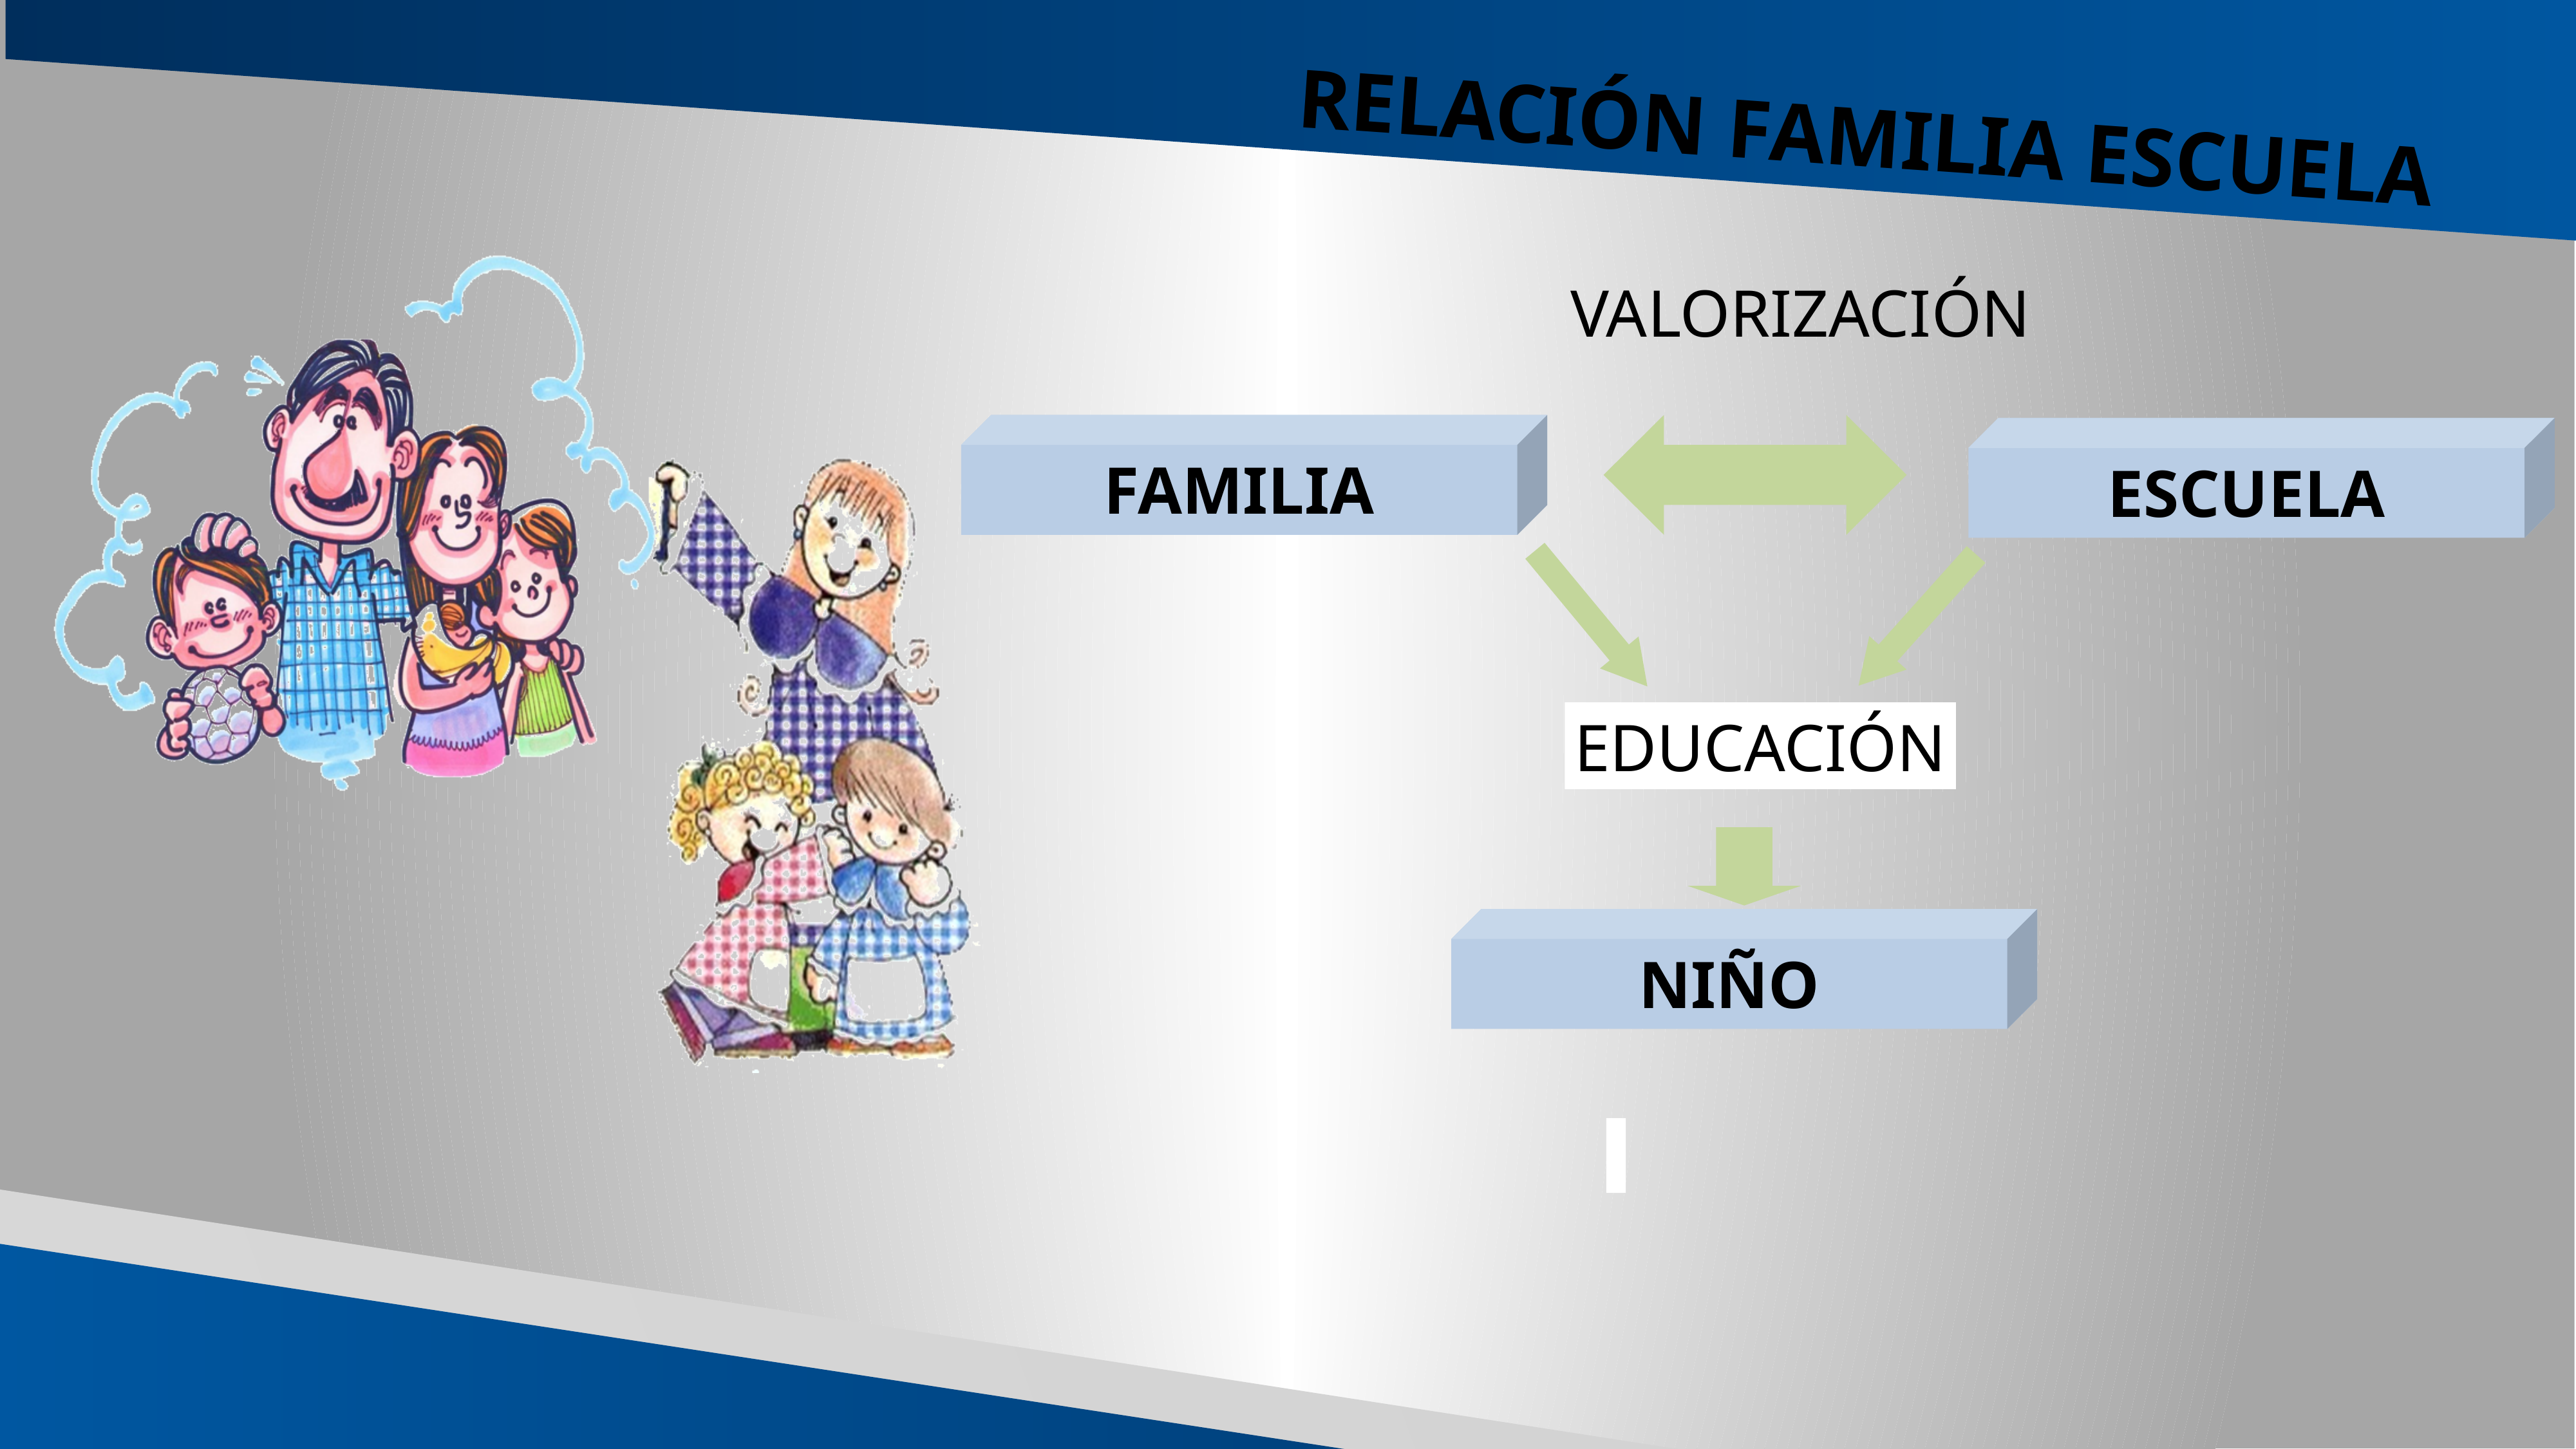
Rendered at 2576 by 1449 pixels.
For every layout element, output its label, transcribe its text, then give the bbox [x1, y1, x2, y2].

text_box ESCUELA [1968, 448, 2524, 538]
text_box VALORIZACIÓN [1561, 268, 2041, 355]
text_box [0, 1189, 1678, 1449]
text_box [1603, 415, 1907, 535]
text_box [1606, 1118, 1626, 1193]
picture [46, 236, 982, 1073]
text_box EDUCACIÓN [1565, 702, 1956, 789]
text_box NIÑO [1451, 939, 2007, 1029]
text_box [1688, 827, 1801, 906]
text_box [1525, 543, 1648, 687]
text_box RELACIÓN FAMILIA ESCUELA [1285, 0, 2450, 228]
text_box [5, 0, 2576, 241]
text_box FAMILIA [982, 445, 1517, 535]
text_box [1858, 546, 1986, 686]
